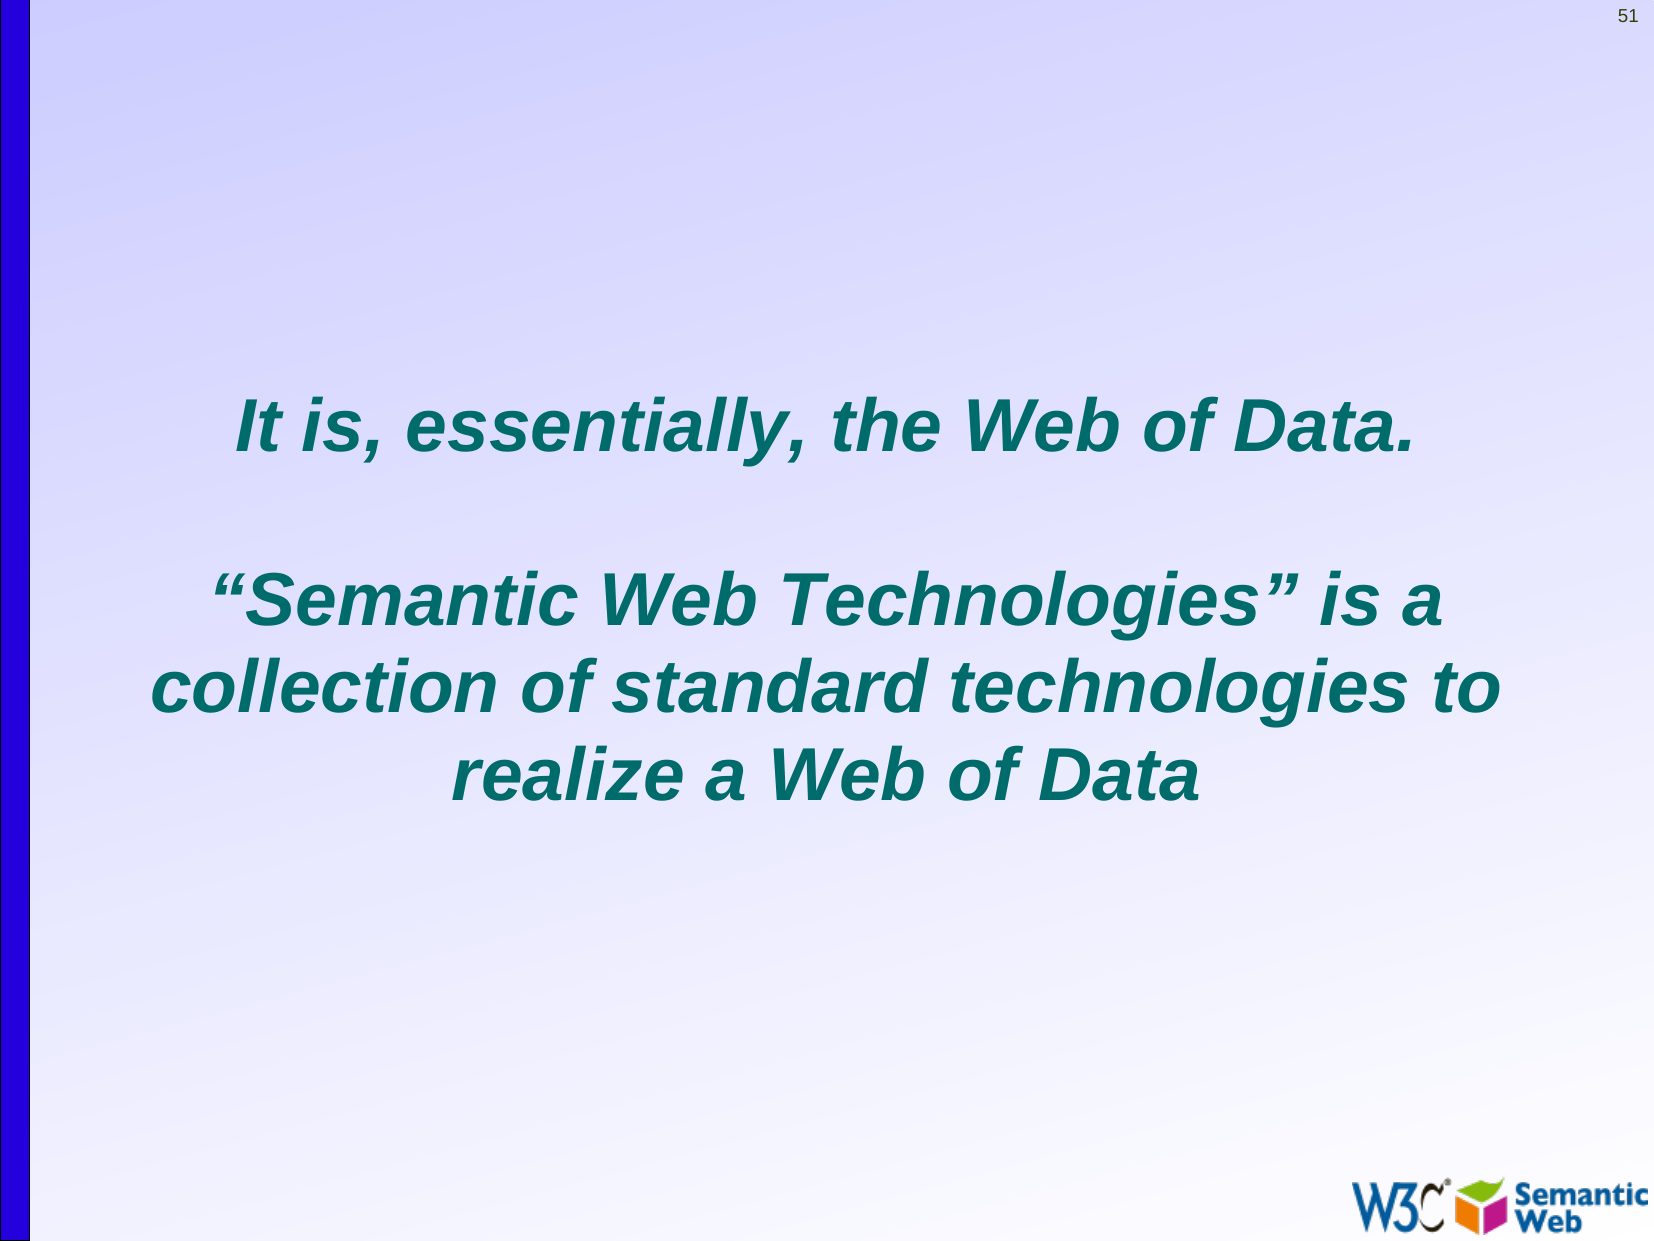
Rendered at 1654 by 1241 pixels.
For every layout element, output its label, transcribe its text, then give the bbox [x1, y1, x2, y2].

picture [1352, 1175, 1648, 1235]
title It is, essentially, the Web of Data. “Semantic Web Technologies” is a collection of standard technologies to realize a Web of Data [59, 381, 1595, 815]
